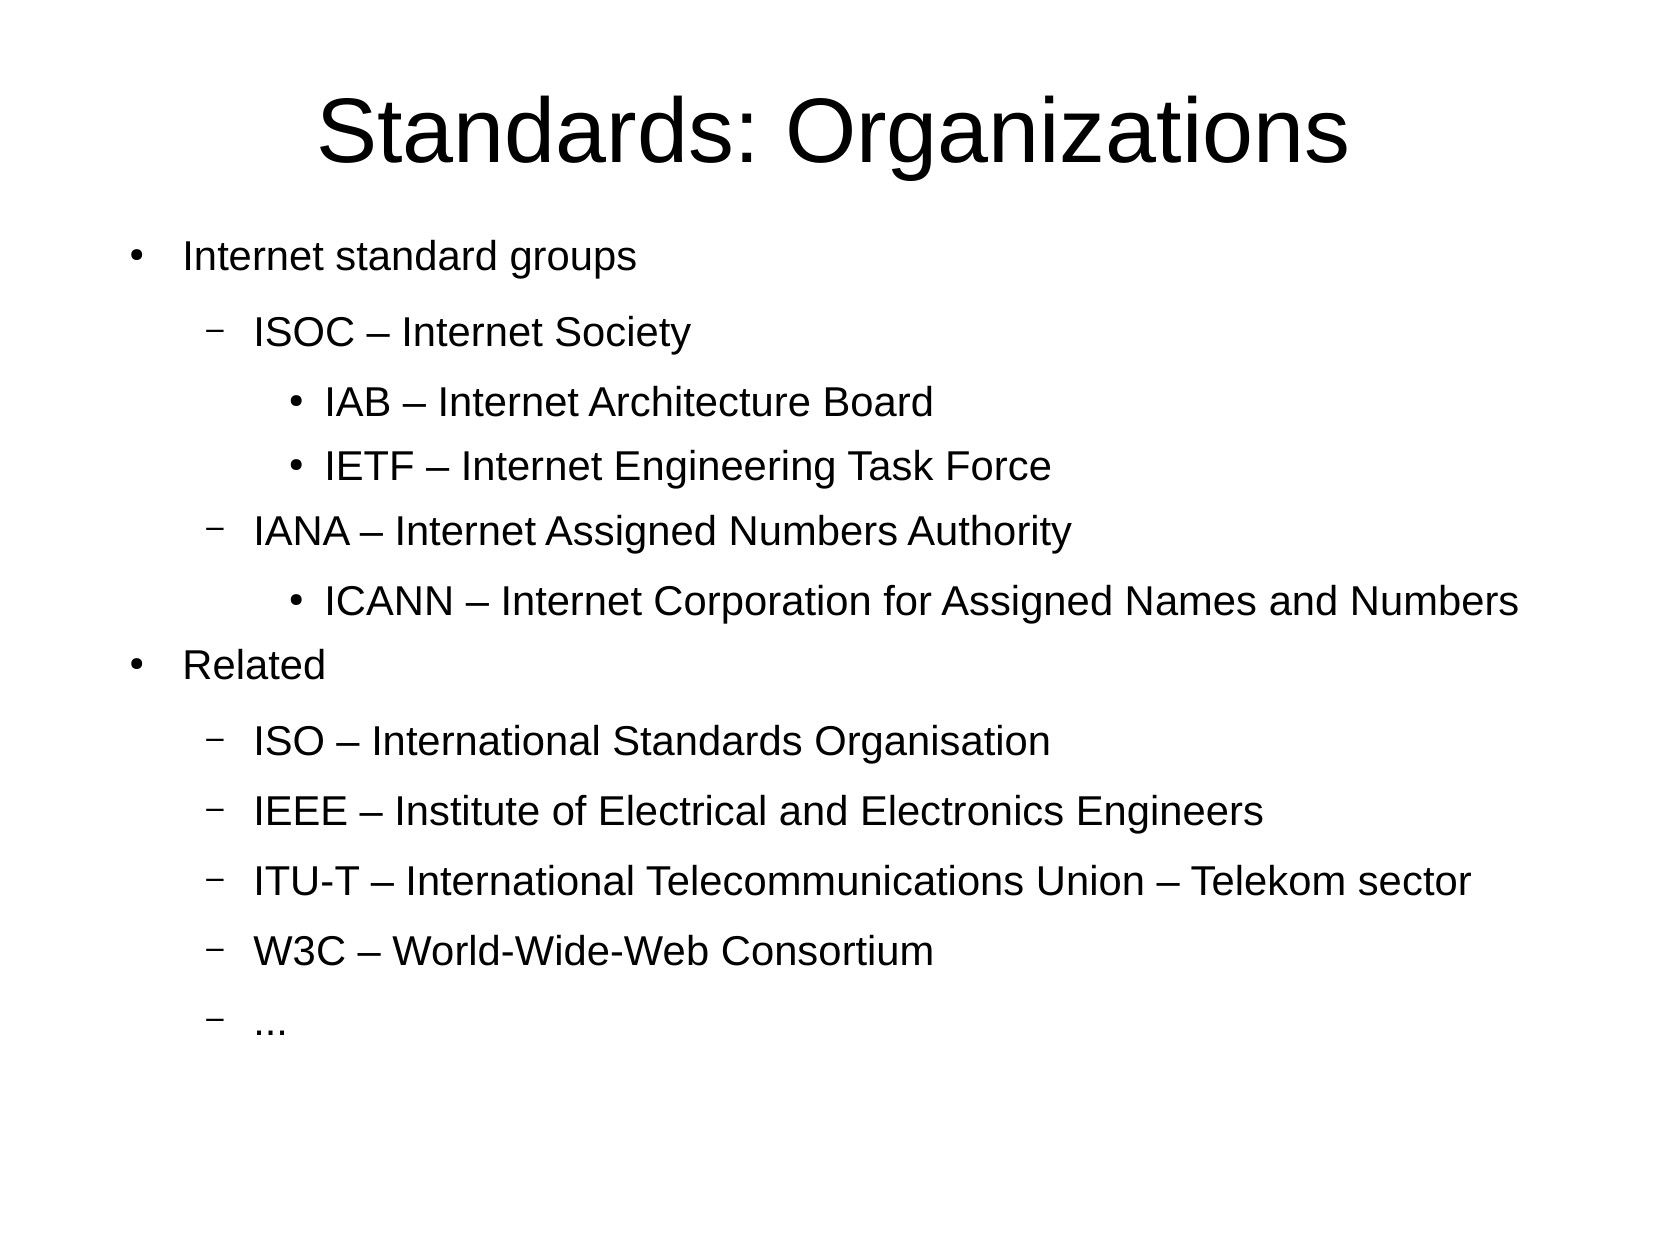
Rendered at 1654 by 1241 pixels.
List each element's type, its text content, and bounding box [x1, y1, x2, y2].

title Standards: Organizations [128, 19, 1541, 232]
list Internet standard groups ISOC – Internet Society IAB – Internet Architecture Board IETF – Internet Engineering Task Force IANA – Internet Assigned Numbers Authority ICANN – Internet Corporation for Assigned Names and Numbers Related ISO – International Standards Organisation IEEE – Institute of Electrical and Electronics Engineers ITU-T – International Telecommunications Union – Telekom sector W3C – World-Wide-Web Consortium ... [111, 232, 1576, 1163]
